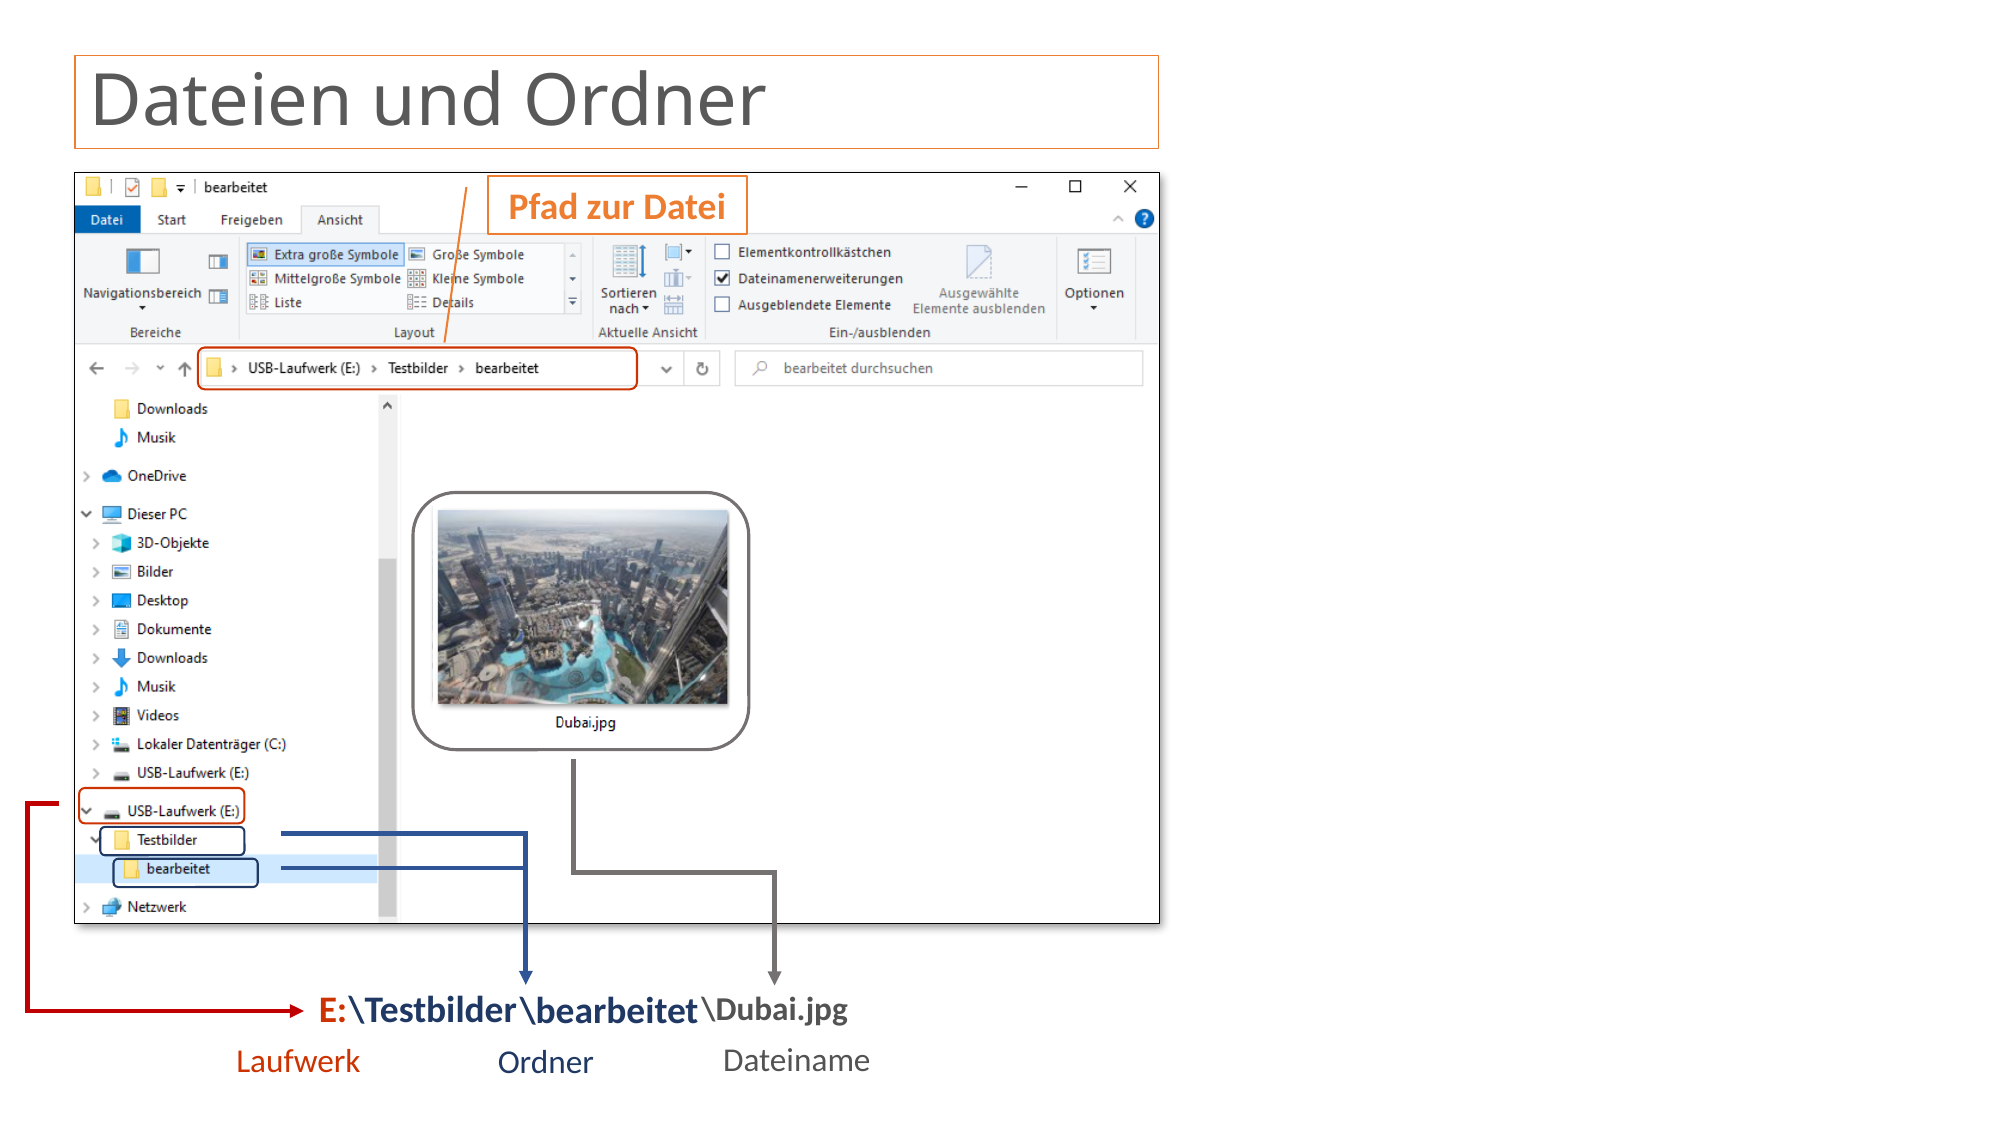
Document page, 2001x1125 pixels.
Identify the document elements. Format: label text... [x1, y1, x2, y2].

text_box Ordner [386, 1032, 706, 1088]
text_box Dateiname [696, 1031, 898, 1086]
text_box Pfad zur Datei [488, 176, 747, 234]
text_box Dateien und Ordner [74, 55, 1159, 149]
text_box \bearbeitet [513, 978, 715, 1032]
text_box E: [312, 977, 342, 1032]
text_box \Testbilder [342, 977, 521, 1032]
text_box \Dubai.jpg [674, 979, 875, 1032]
text_box Laufwerk [230, 1032, 386, 1088]
picture [75, 172, 1159, 924]
